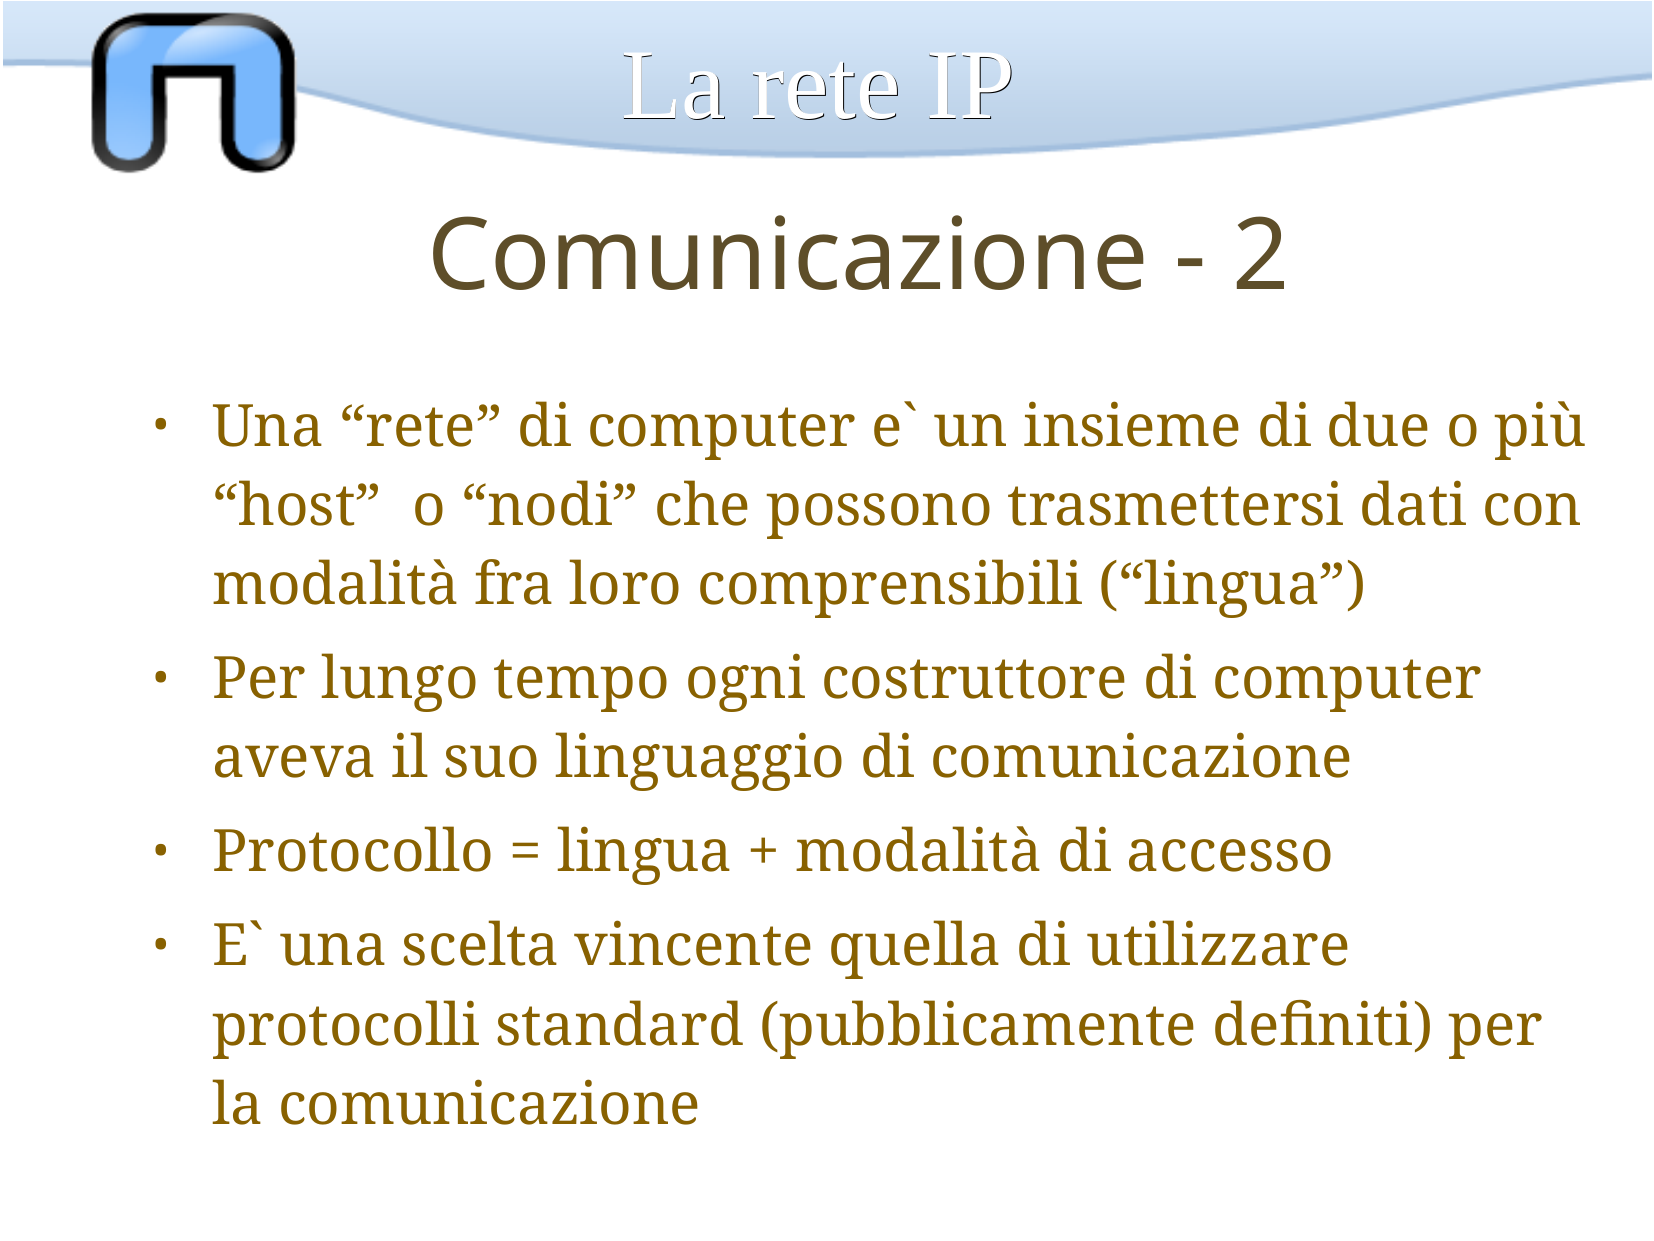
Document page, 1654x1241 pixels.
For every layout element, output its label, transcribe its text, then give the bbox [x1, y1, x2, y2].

text_box La rete IP [573, 29, 1063, 178]
picture [0, 0, 1654, 1241]
title Comunicazione - 2 [120, 211, 1598, 414]
list Una “rete” di computer e` un insieme di due o più “host” o “nodi” che possono trasmettersi dati con modalità fra loro comprensibili (“lingua”) Per lungo tempo ogni costruttore di computer aveva il suo linguaggio di comunicazione Protocollo = lingua + modalità di accesso E` una scelta vincente quella di utilizzare protocolli standard (pubblicamente definiti) per la comunicazione [118, 383, 1609, 1241]
